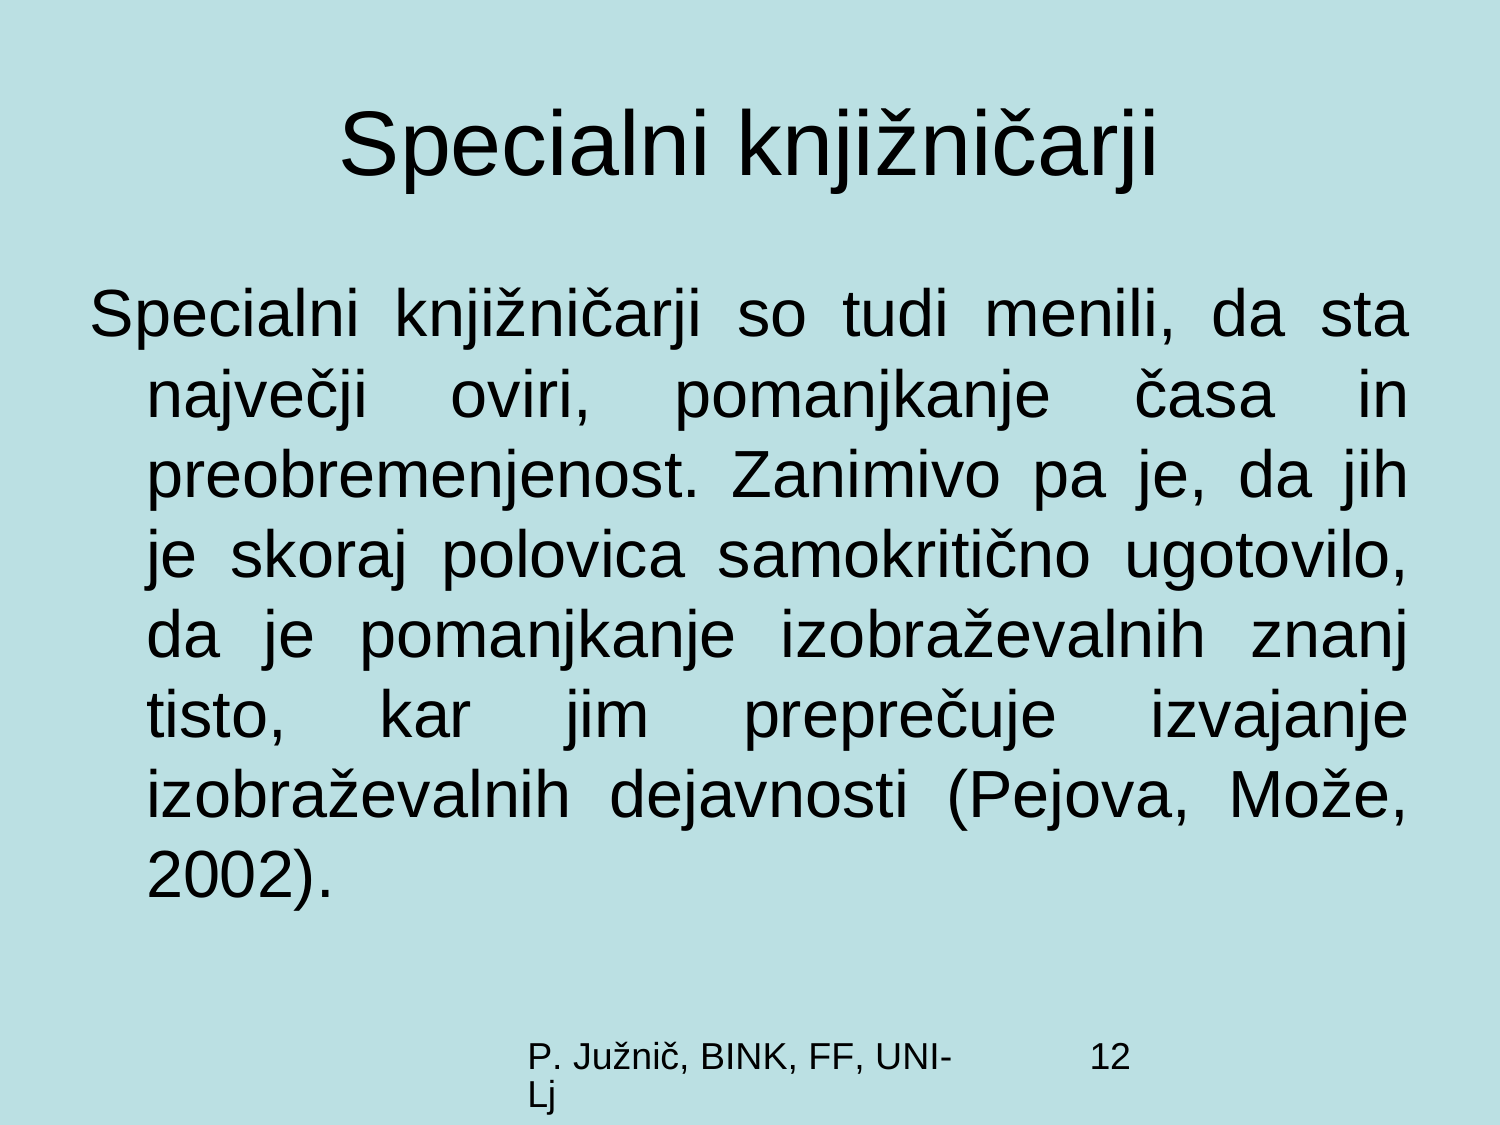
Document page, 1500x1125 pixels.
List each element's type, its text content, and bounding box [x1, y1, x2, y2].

title Specialni knjižničarji [75, 45, 1426, 233]
list Specialni knjižničarji so tudi menili, da sta največji oviri, pomanjkanje časa in preobremenjenost. Zanimivo pa je, da jih je skoraj polovica samokritično ugotovilo, da je pomanjkanje izobraževalnih znanj tisto, kar jim preprečuje izvajanje izobraževalnih dejavnosti (Pejova, Može, 2002). [75, 262, 1426, 1006]
